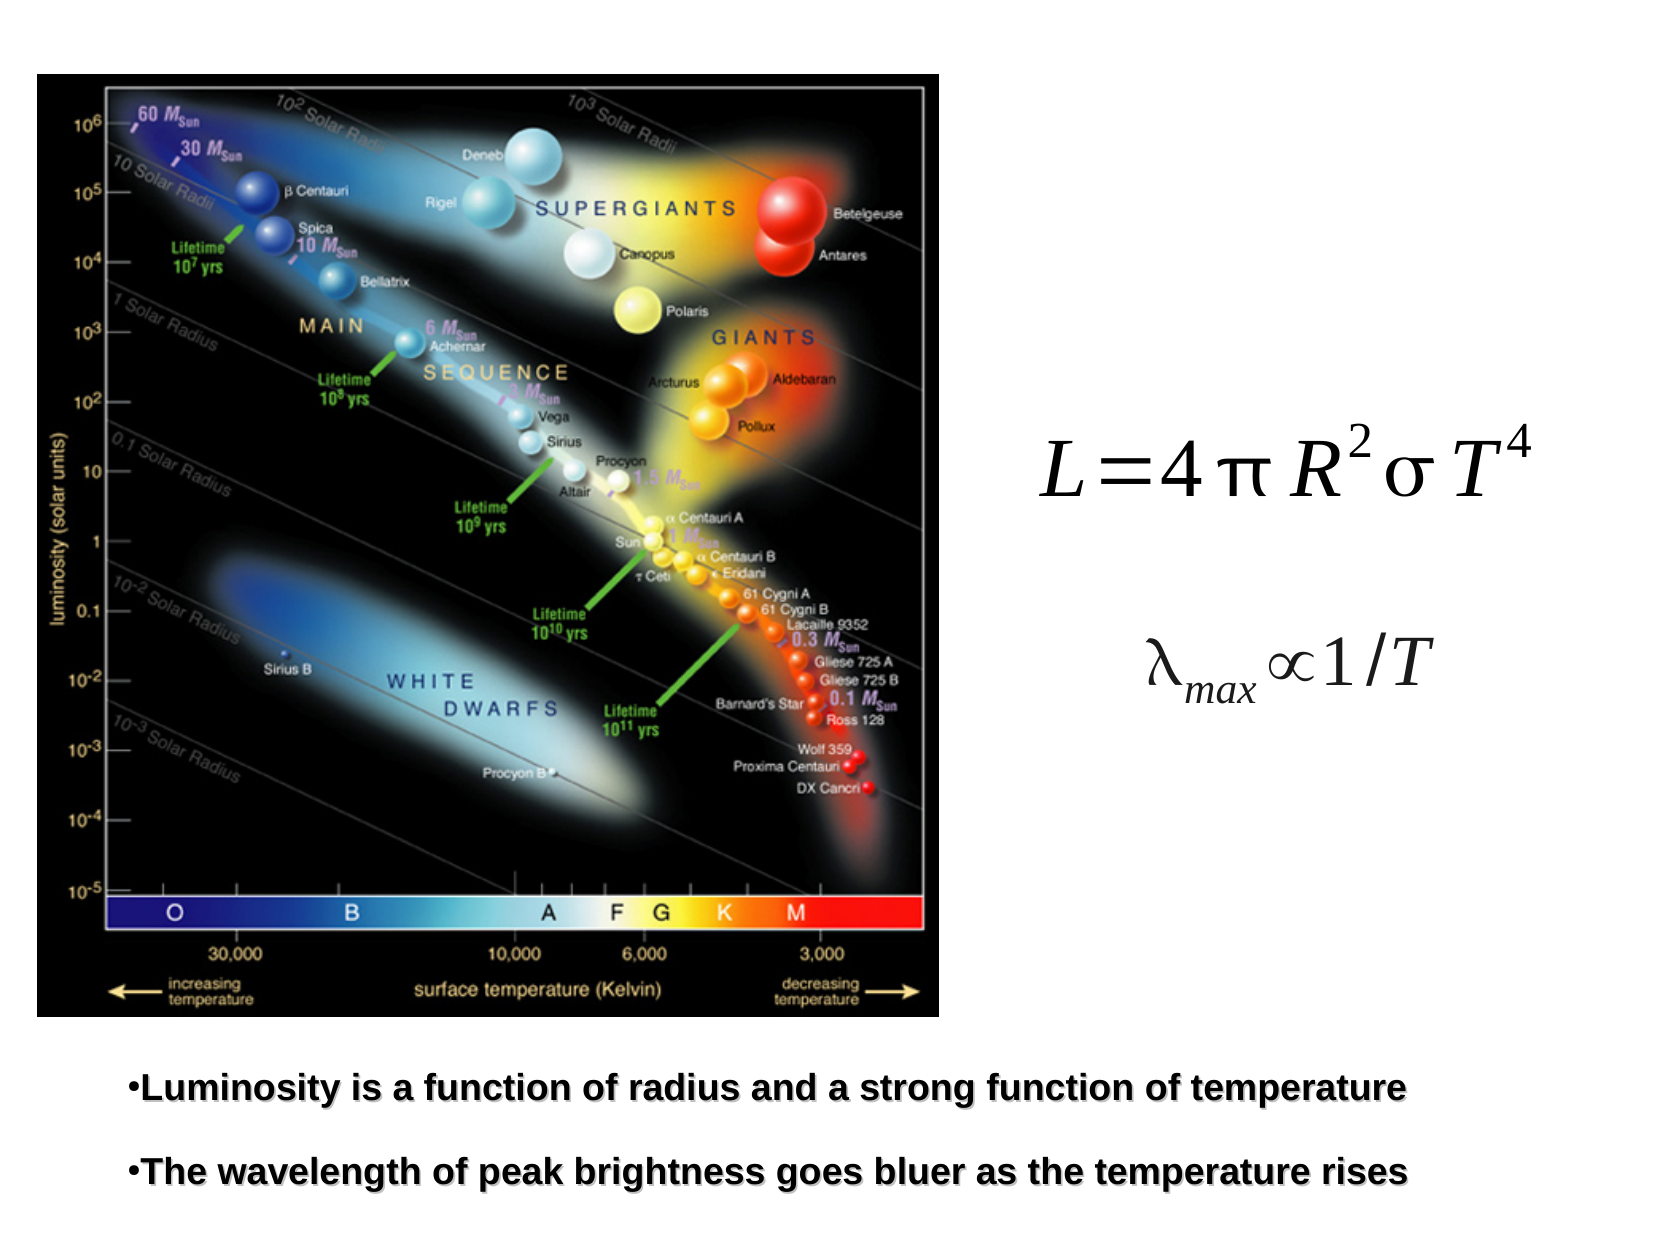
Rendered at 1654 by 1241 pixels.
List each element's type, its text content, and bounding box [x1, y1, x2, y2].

picture [37, 74, 939, 1017]
chart [1125, 622, 1449, 713]
chart [1012, 412, 1554, 518]
text_box Luminosity is a function of radius and a strong function of temperature The wavelength of peak brightness goes bluer as the temperature rises [112, 1059, 1576, 1201]
